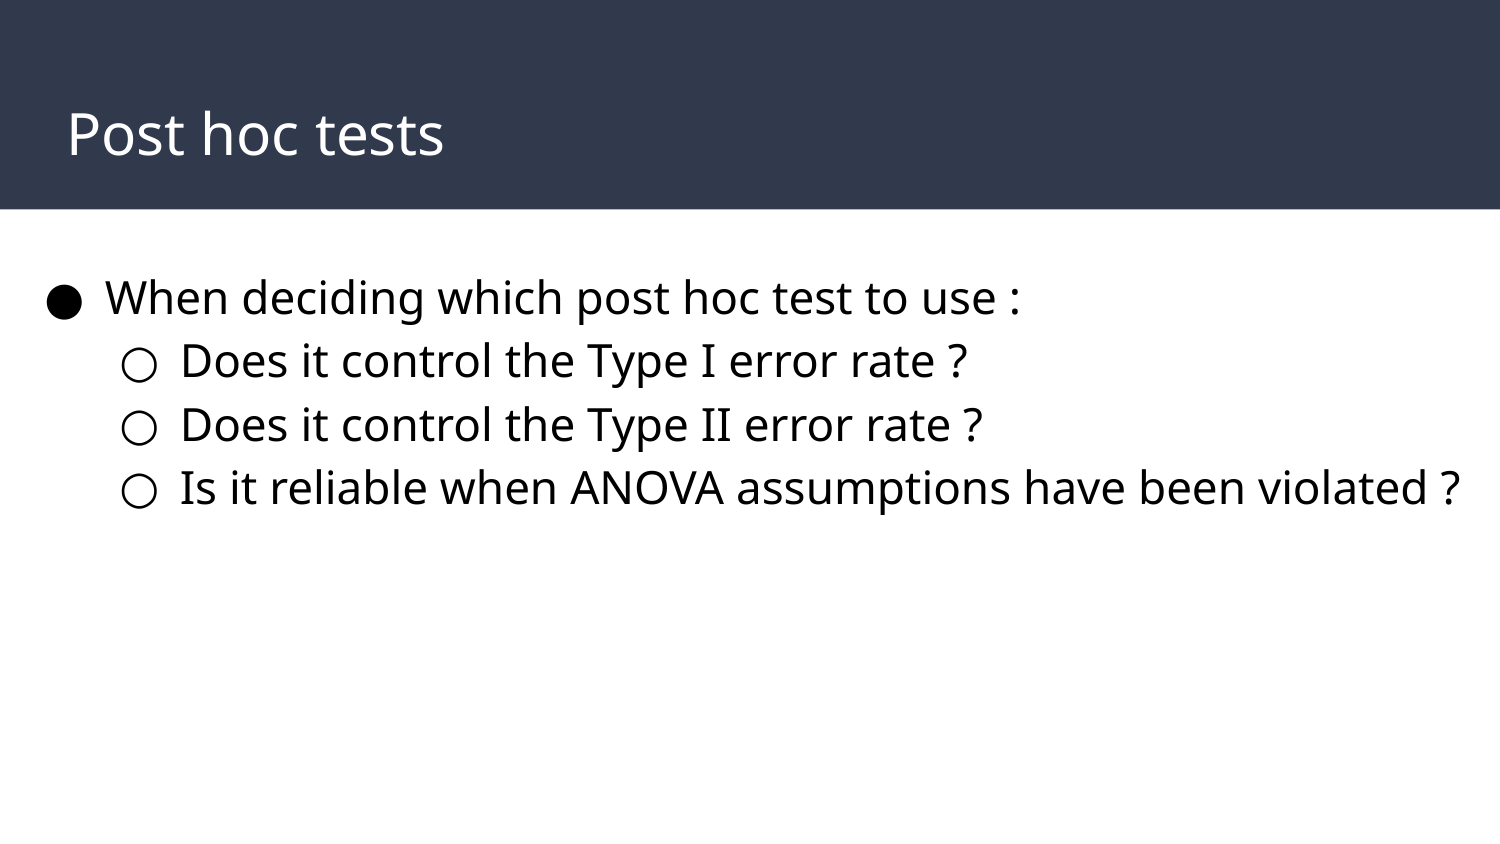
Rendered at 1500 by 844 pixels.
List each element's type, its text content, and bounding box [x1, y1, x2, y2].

text_box When deciding which post hoc test to use : Does it control the Type I error rate ? Does it control the Type II error rate ? Is it reliable when ANOVA assumptions have been violated ? [14, 245, 1478, 826]
title Post hoc tests [51, 82, 1449, 185]
